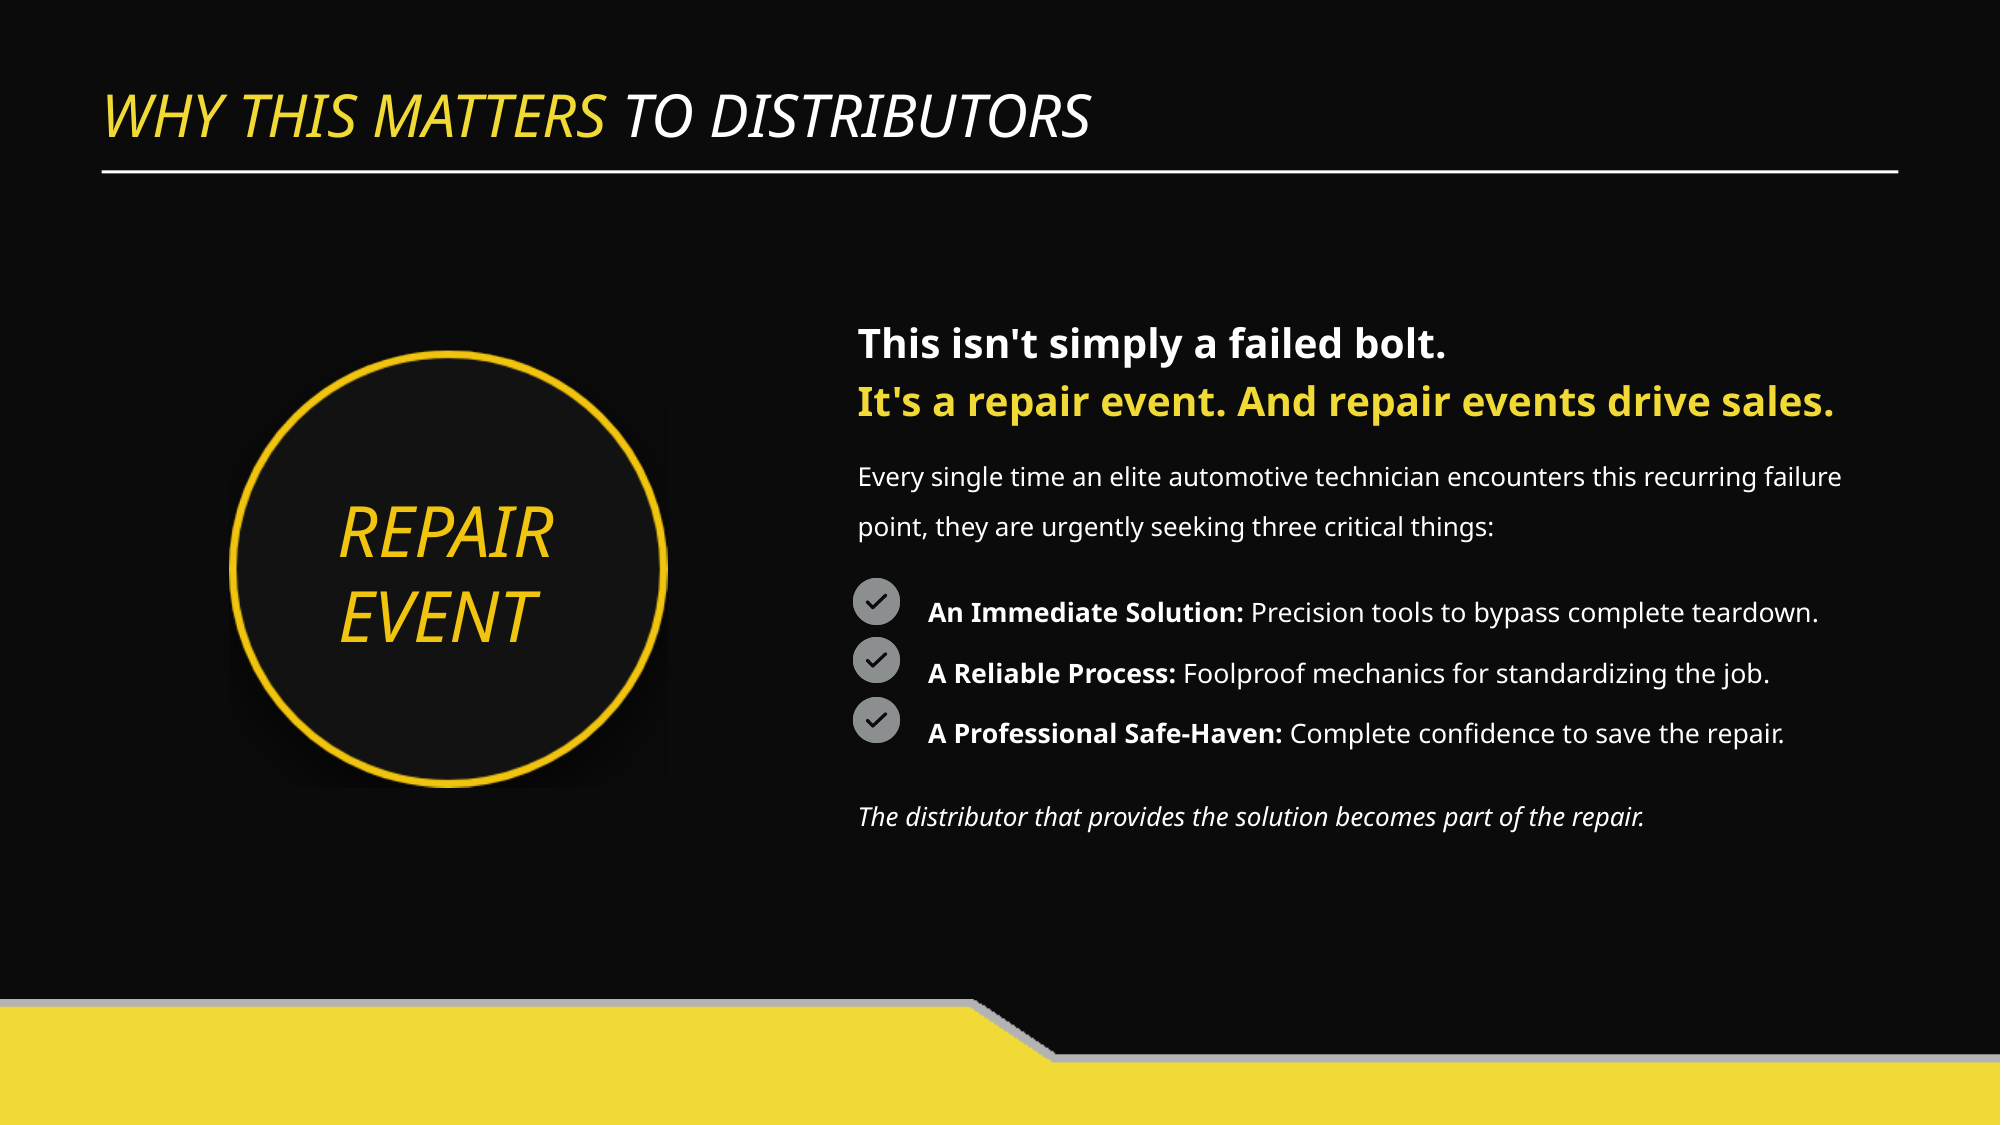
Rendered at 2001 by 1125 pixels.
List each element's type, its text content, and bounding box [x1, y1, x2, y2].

text_box An Immediate Solution: Precision tools to bypass complete teardown. [928, 583, 1899, 628]
text_box WHY THIS MATTERS TO DISTRIBUTORS [101, 78, 1989, 150]
picture [853, 578, 900, 625]
picture [0, 999, 2000, 1125]
text_box A Reliable Process: Foolproof mechanics for standardizing the job. [928, 643, 1899, 689]
text_box [101, 170, 1899, 174]
text_box Every single time an elite automotive technician encounters this recurring failure point, they are urgently seeking three critical things: [857, 442, 1899, 543]
text_box This isn't simply a failed bolt. [857, 293, 1899, 367]
picture [229, 349, 668, 788]
picture [853, 697, 900, 743]
text_box A Professional Safe-Haven: Complete confidence to save the repair. [928, 704, 1899, 750]
picture [853, 637, 900, 683]
text_box The distributor that provides the solution becomes part of the repair. [857, 785, 1899, 832]
text_box REPAIR EVENT [265, 486, 627, 657]
text_box It's a repair event. And repair events drive sales. [857, 367, 1899, 425]
